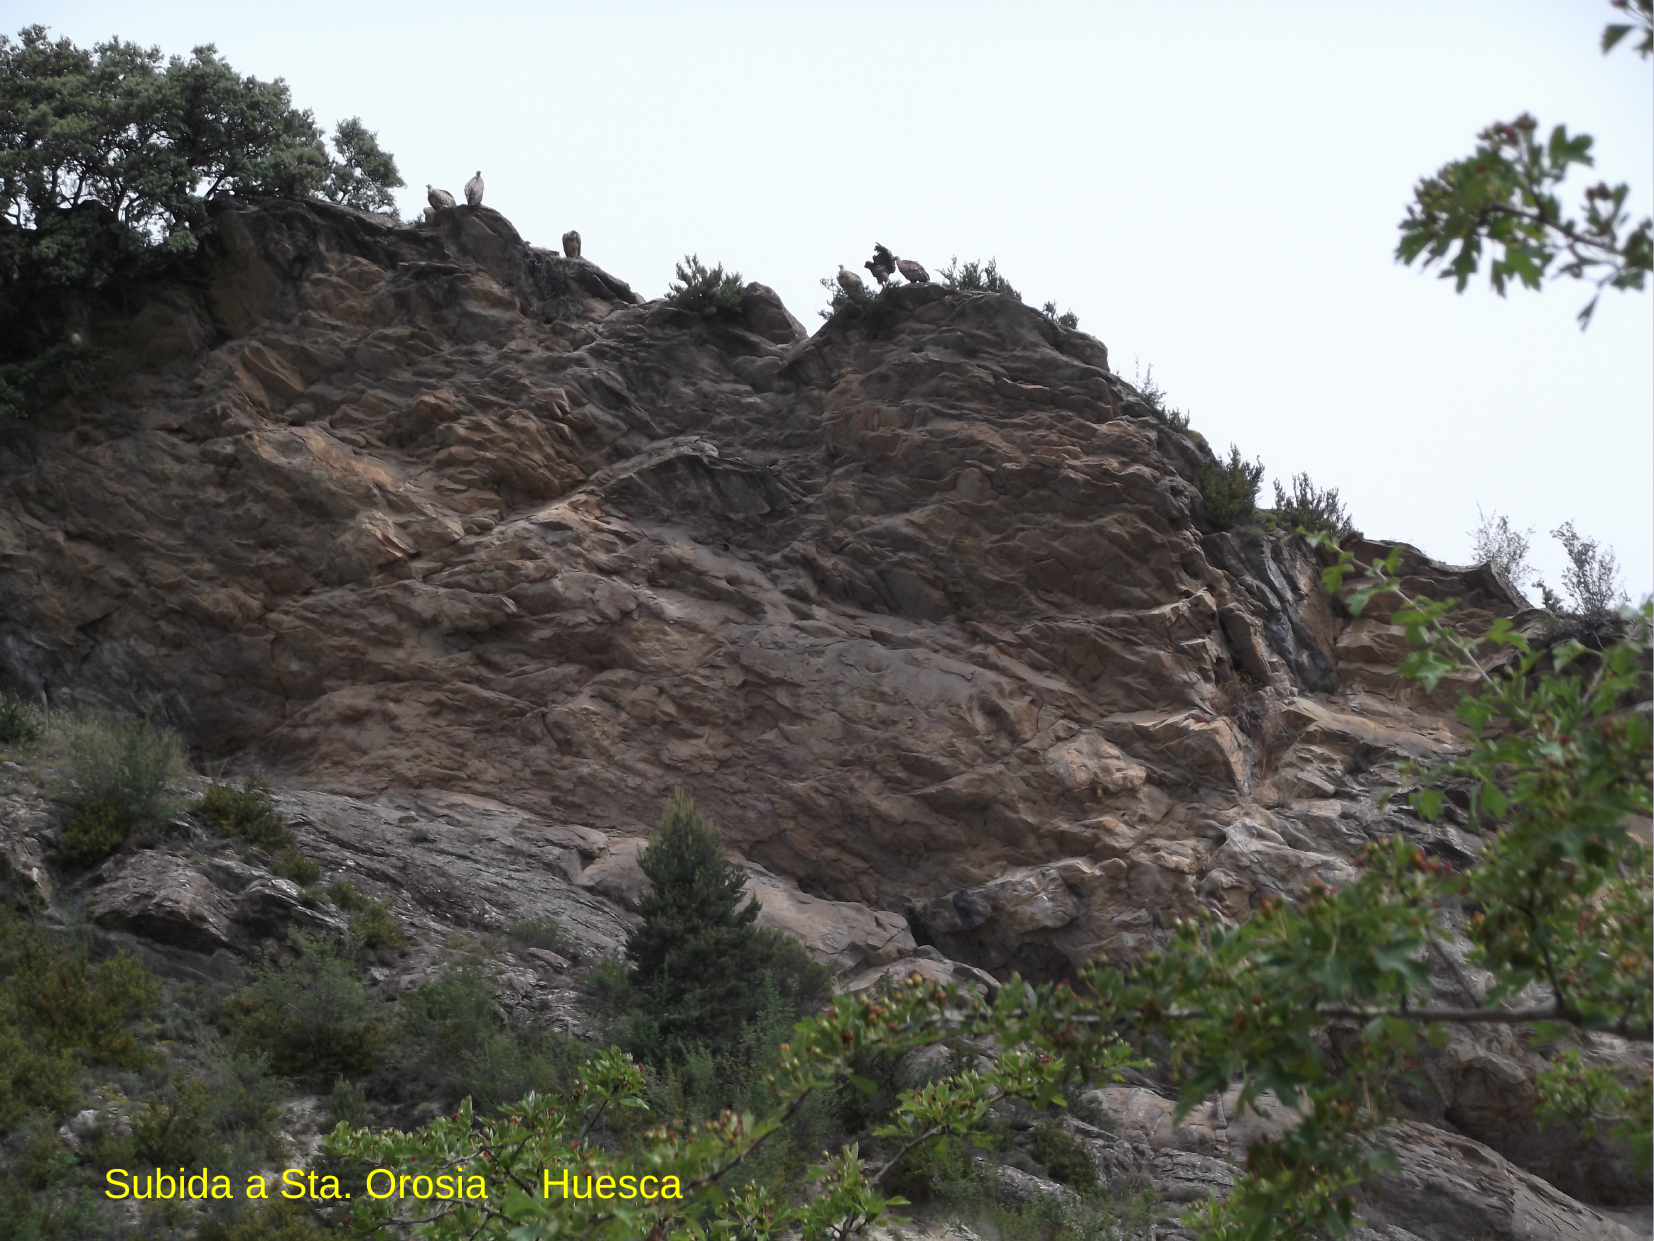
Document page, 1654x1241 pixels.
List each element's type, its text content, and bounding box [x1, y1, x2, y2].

text_box Subida a Sta. Orosia Huesca [88, 1153, 739, 1216]
picture [0, 0, 1654, 1241]
